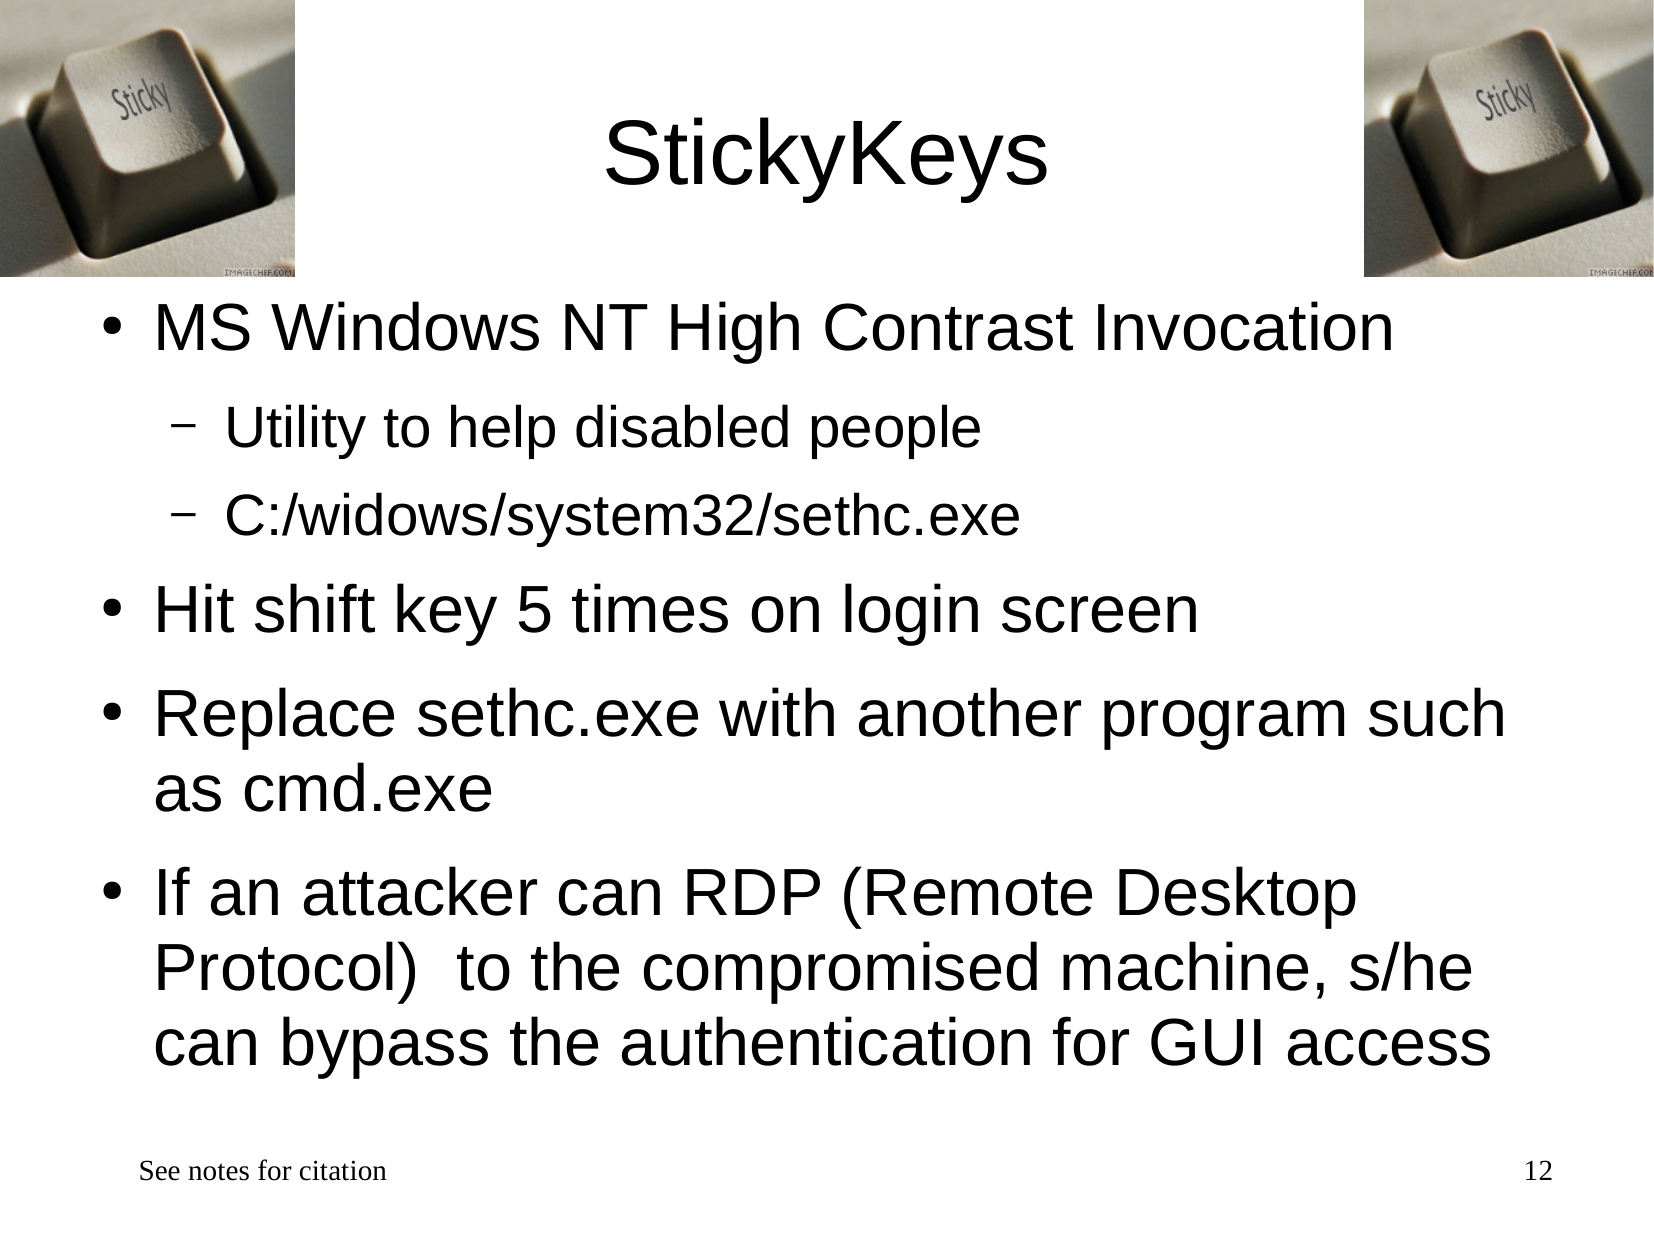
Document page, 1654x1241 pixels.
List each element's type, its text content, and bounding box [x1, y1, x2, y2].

list MS Windows NT High Contrast Invocation Utility to help disabled people C:/widows/system32/sethc.exe Hit shift key 5 times on login screen Replace sethc.exe with another program such as cmd.exe If an attacker can RDP (Remote Desktop Protocol) to the compromised machine, s/he can bypass the authentication for GUI access [82, 290, 1538, 1096]
picture [1364, 0, 1654, 277]
picture [0, 0, 295, 277]
title StickyKeys [295, 49, 1364, 257]
